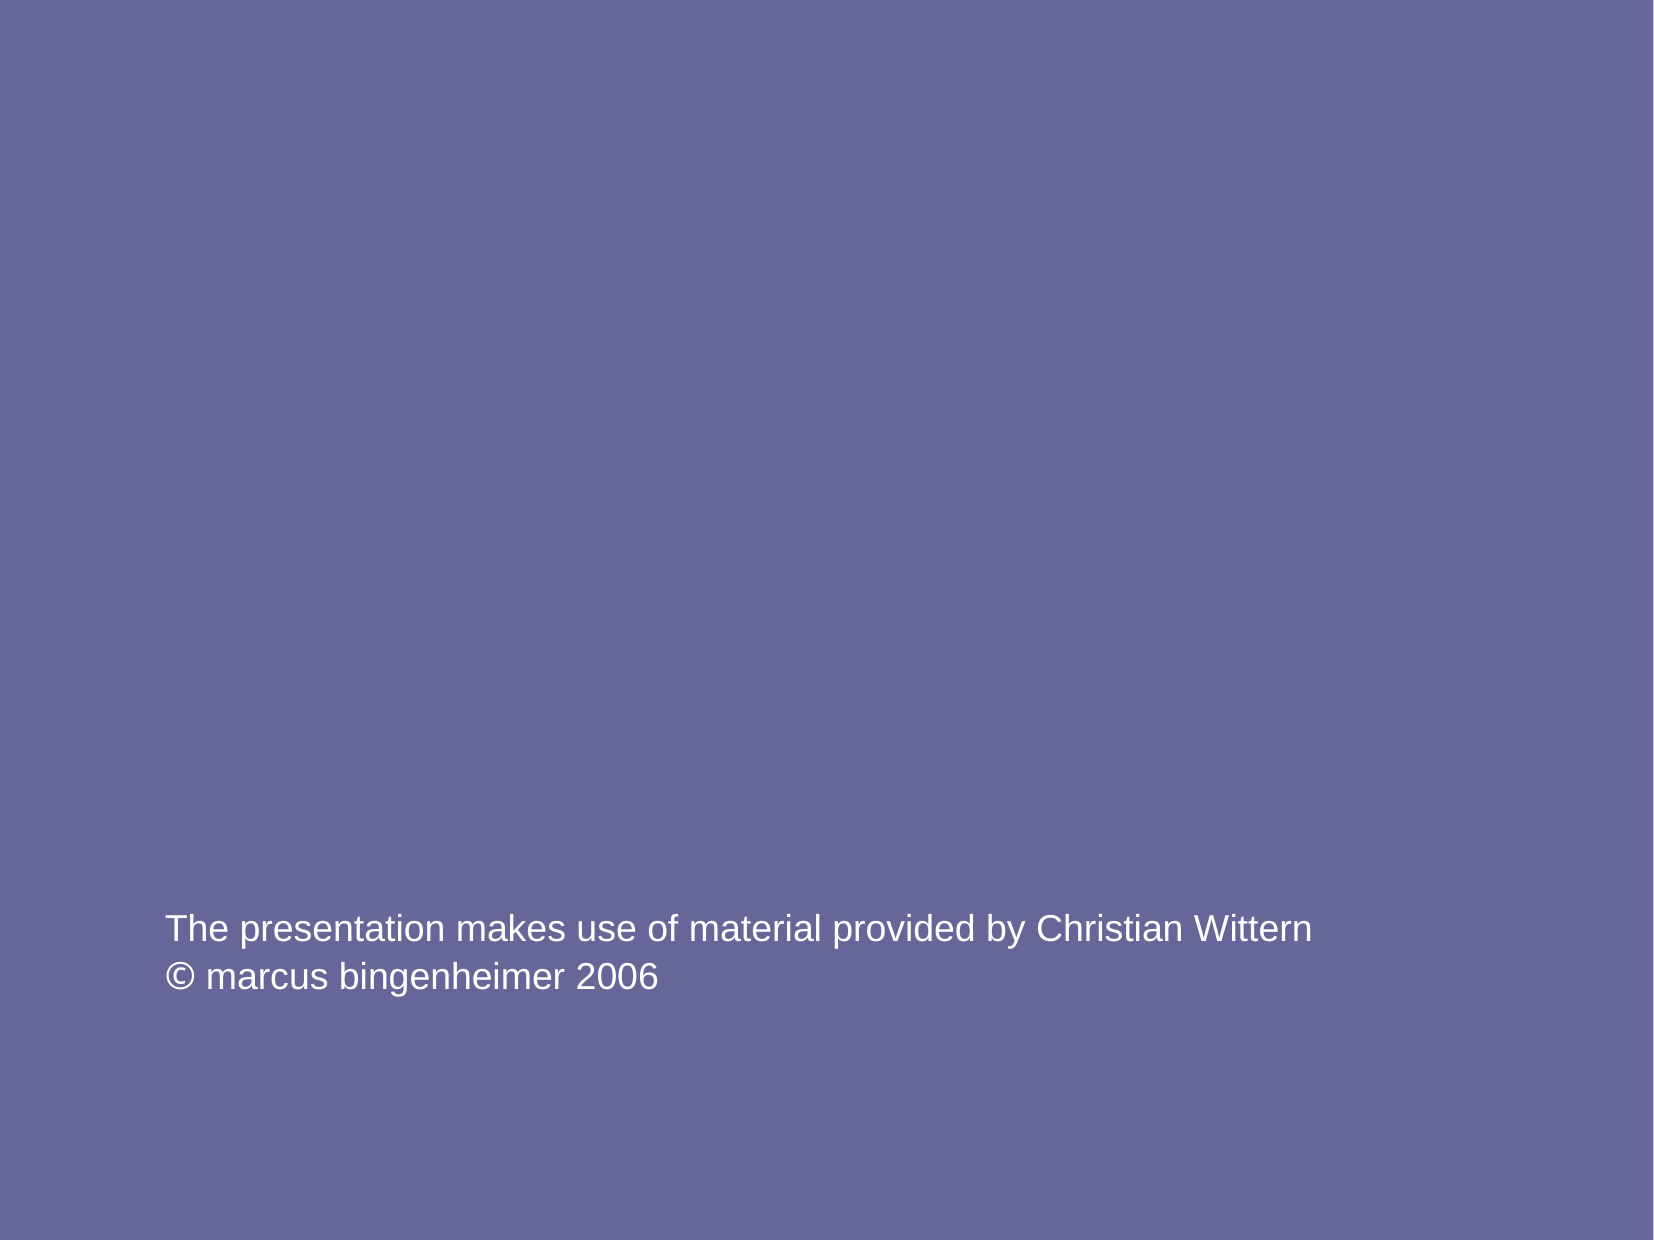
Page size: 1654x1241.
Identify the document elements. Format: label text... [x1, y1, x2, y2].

text_box The presentation makes use of material provided by Christian Wittern © marcus bingenheimer 2006 [150, 900, 1501, 1008]
